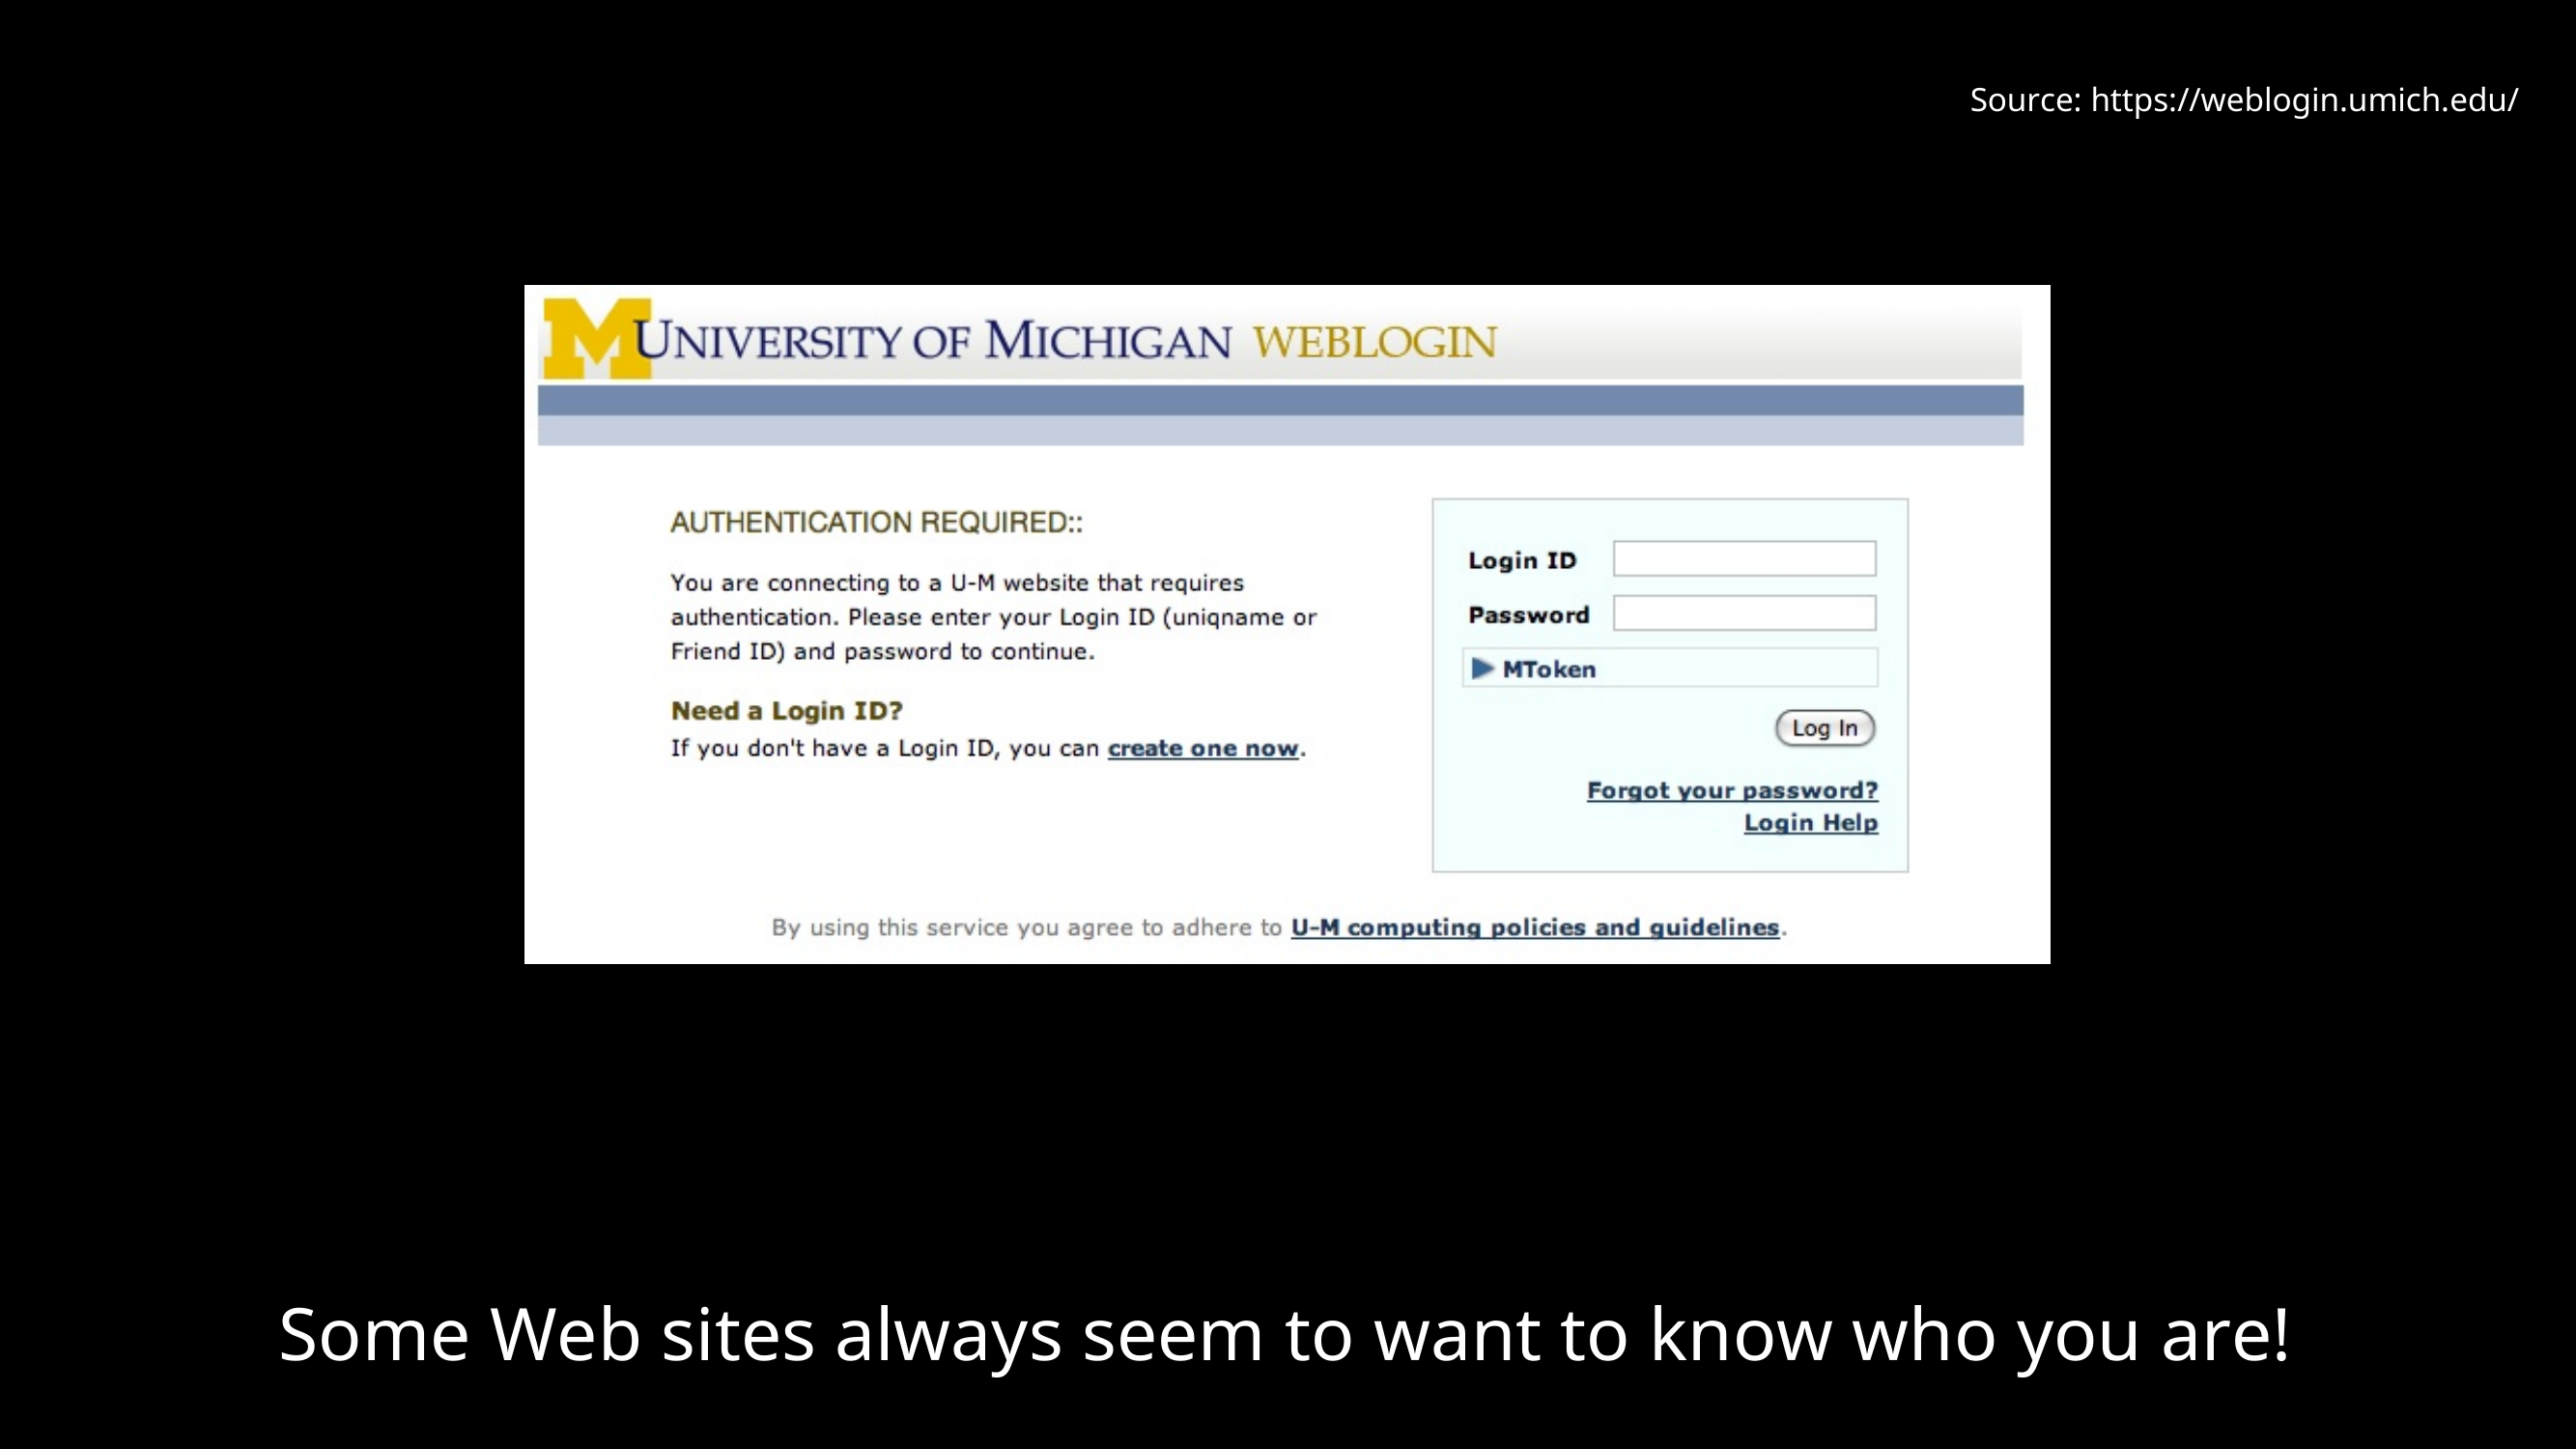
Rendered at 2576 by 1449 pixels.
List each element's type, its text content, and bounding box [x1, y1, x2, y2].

text_box Source: https://weblogin.umich.edu/ [1956, 71, 2576, 127]
picture [524, 285, 2051, 964]
text_box Some Web sites always seem to want to know who you are! [278, 1288, 2294, 1376]
